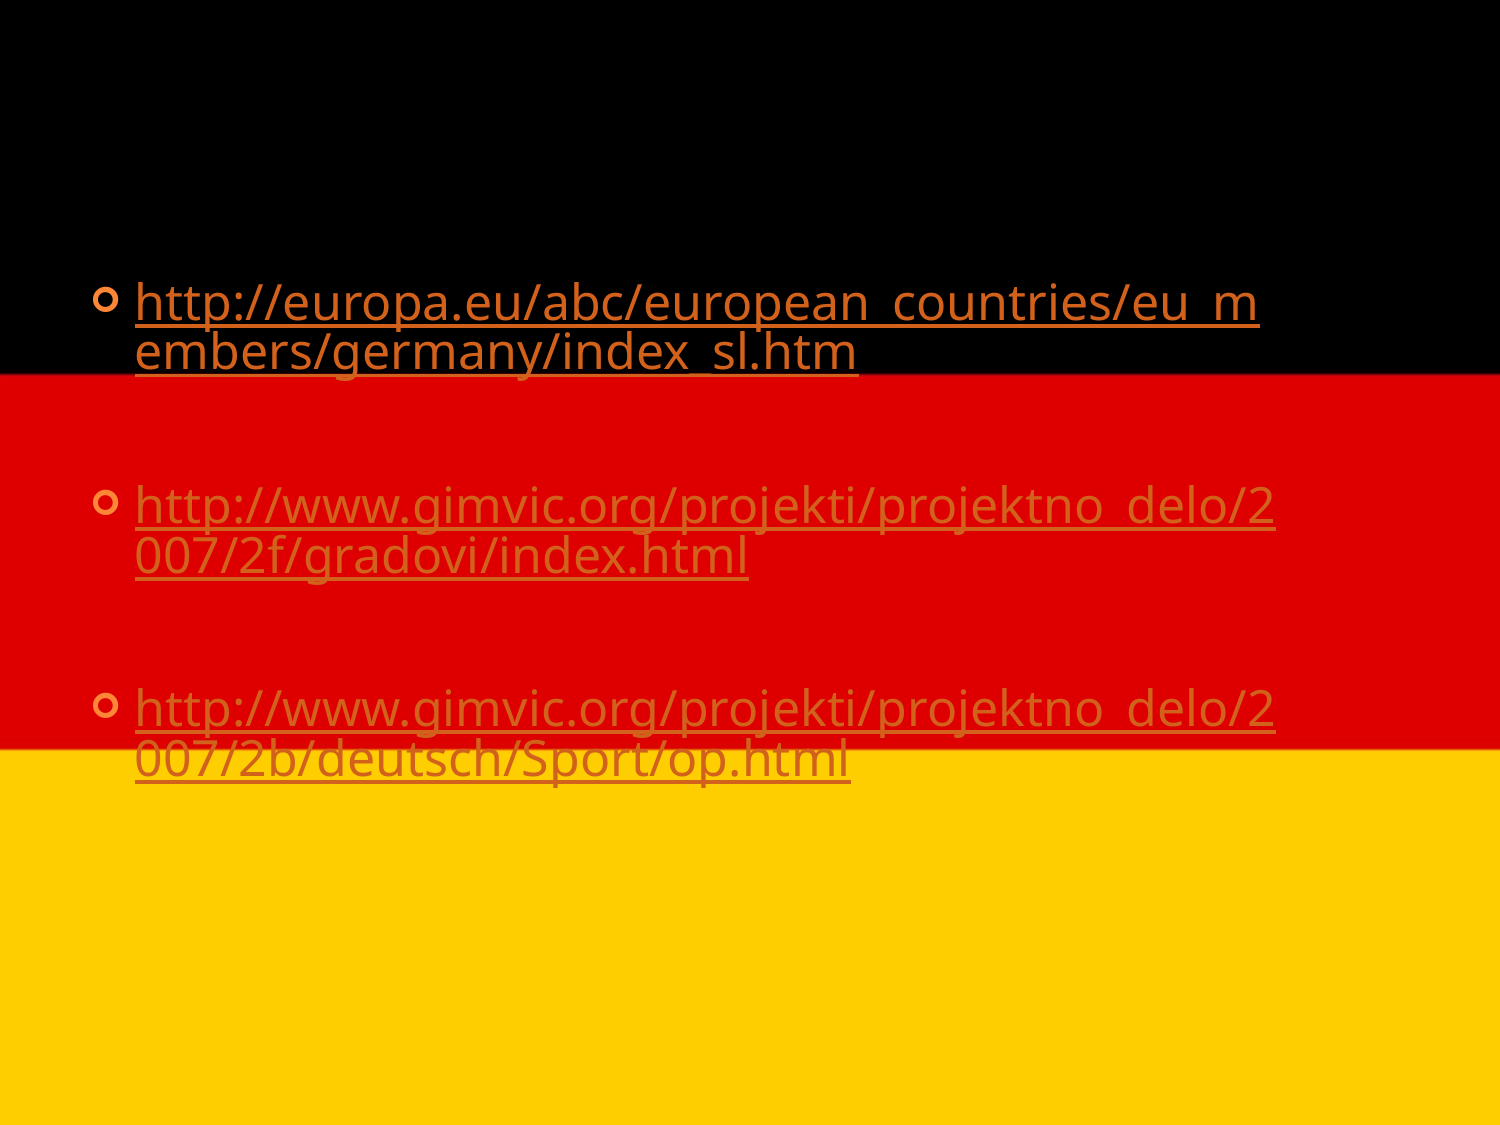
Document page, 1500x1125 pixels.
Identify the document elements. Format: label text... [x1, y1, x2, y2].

picture [0, 0, 1500, 1125]
list http://europa.eu/abc/european_countries/eu_members/germany/index_sl.htm http://www.gimvic.org/projekti/projektno_delo/2007/2f/gradovi/index.html http://www.gimvic.org/projekti/projektno_delo/2007/2b/deutsch/Sport/op.html [75, 262, 1300, 1062]
